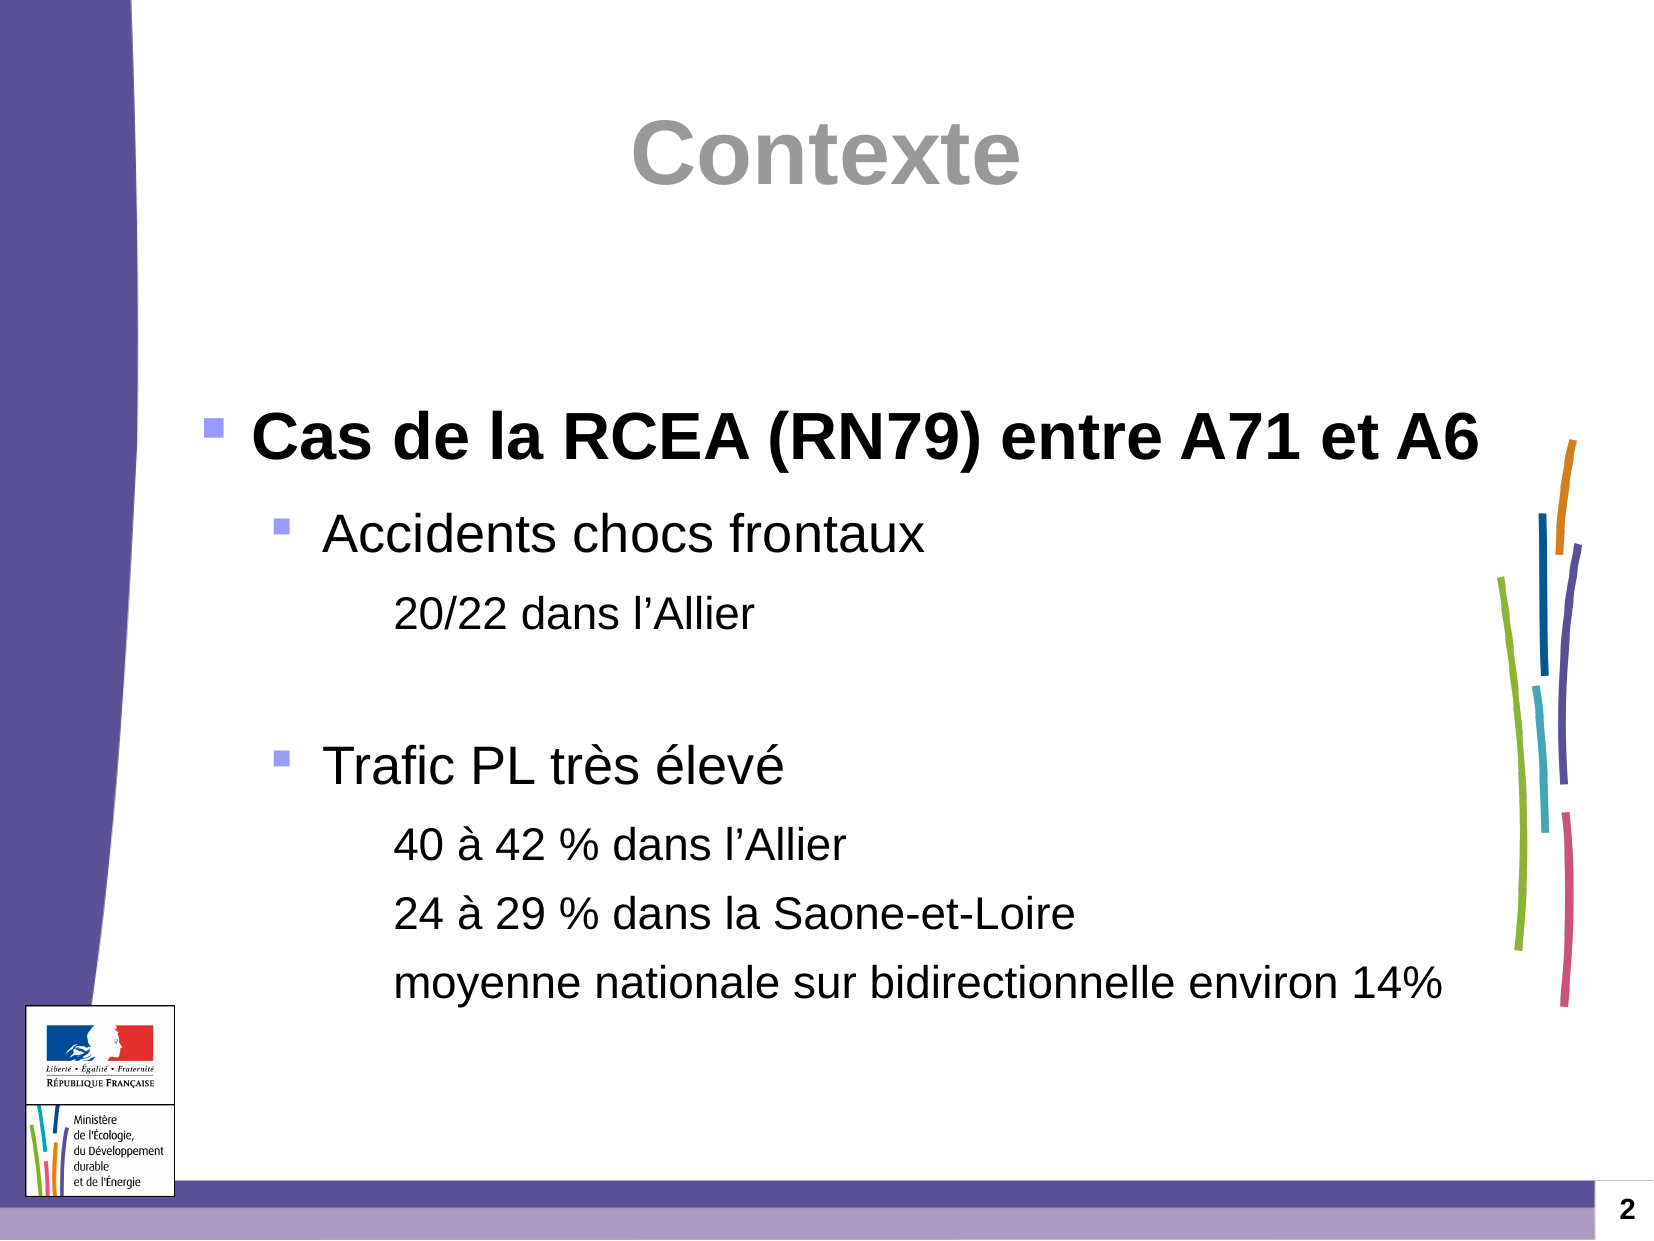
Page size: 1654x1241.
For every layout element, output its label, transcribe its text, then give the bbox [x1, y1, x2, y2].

picture [0, 0, 1654, 1240]
title Contexte [82, 49, 1571, 257]
list Cas de la RCEA (RN79) entre A71 et A6 Accidents chocs frontaux 20/22 dans l’Allier Trafic PL très élevé 40 à 42 % dans l’Allier 24 à 29 % dans la Saone-et-Loire moyenne nationale sur bidirectionnelle environ 14% [180, 295, 1511, 1149]
